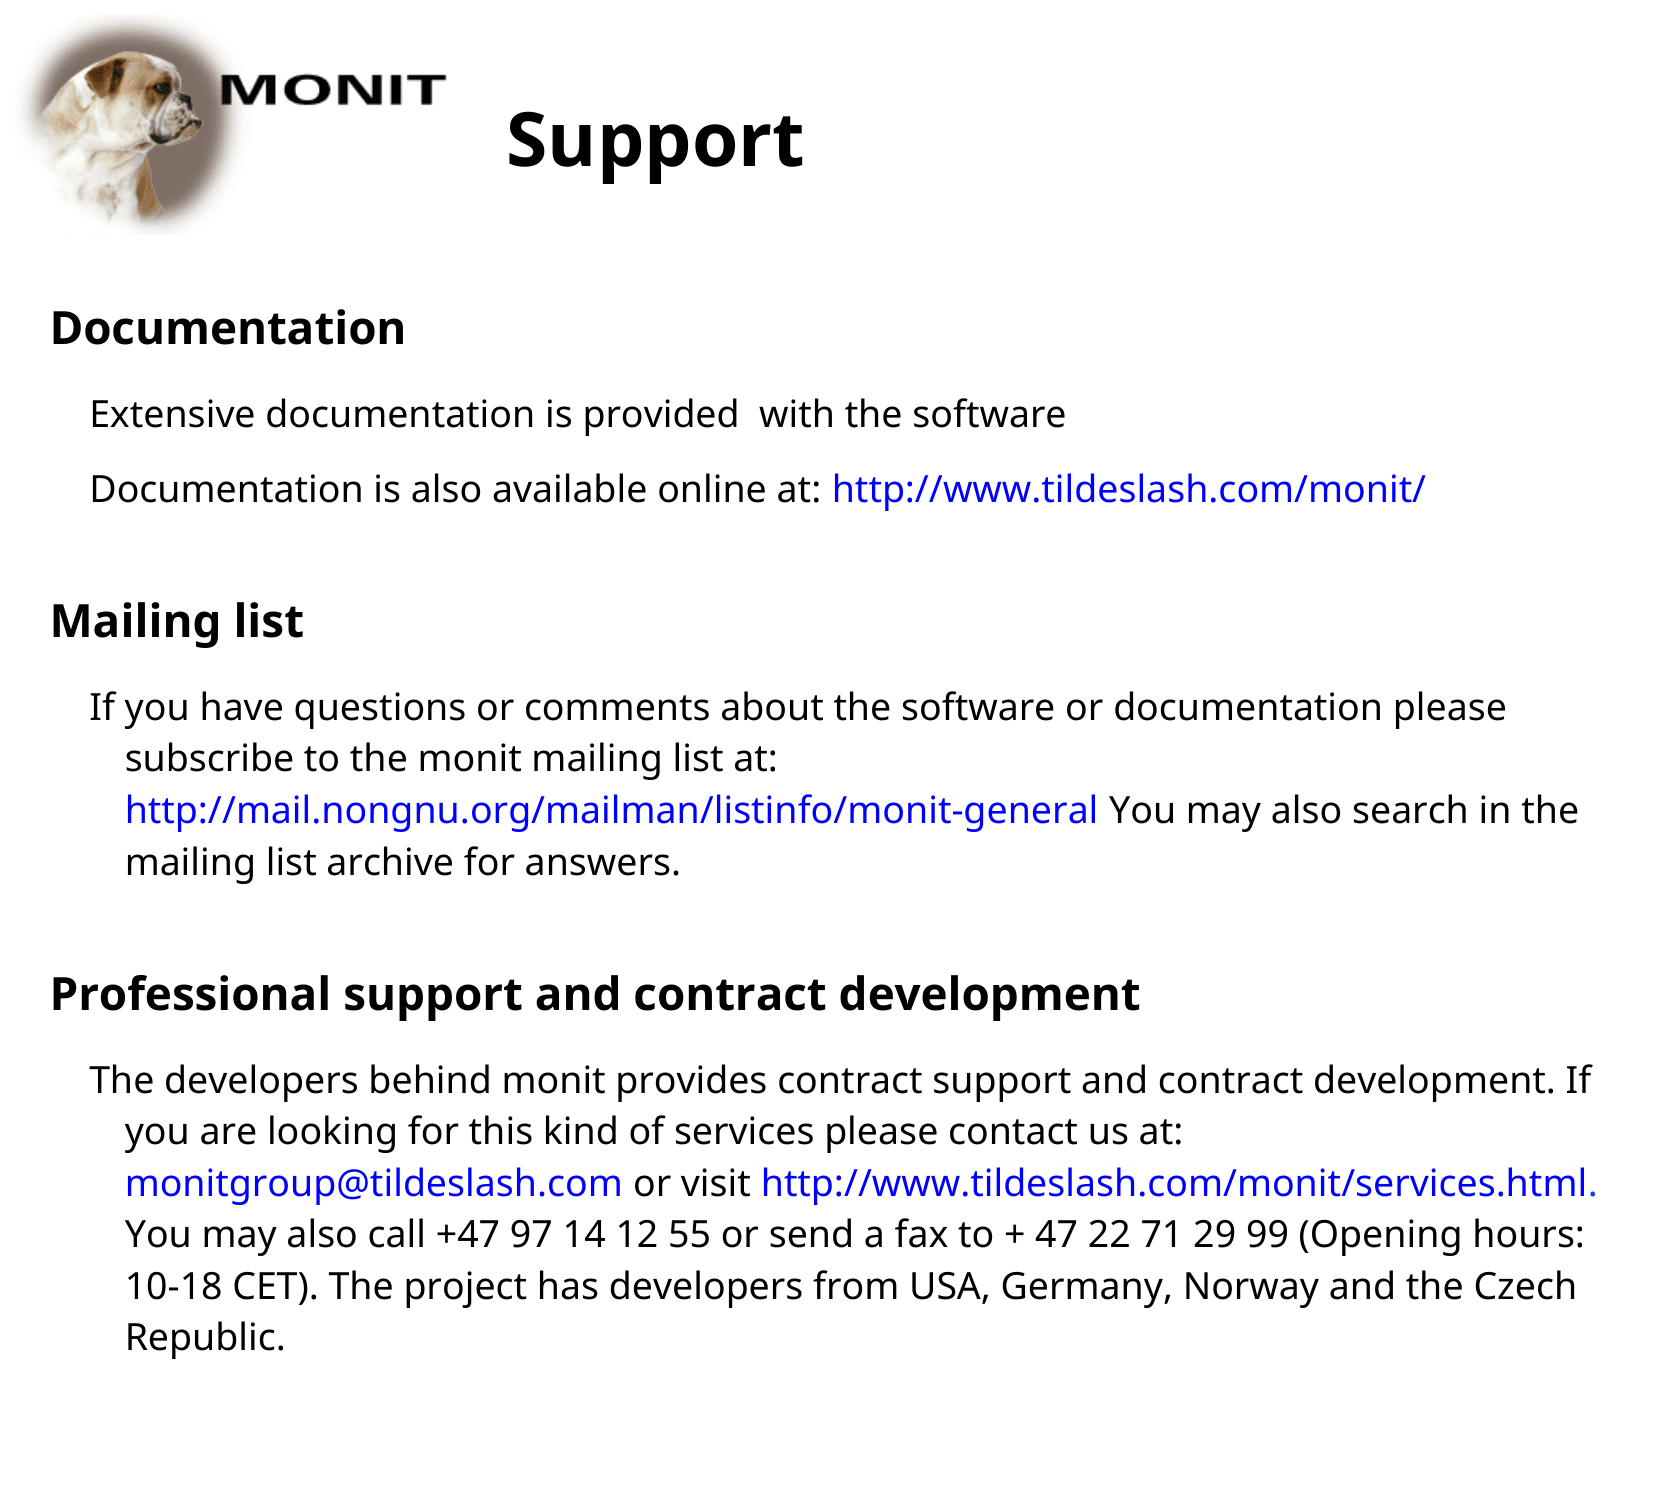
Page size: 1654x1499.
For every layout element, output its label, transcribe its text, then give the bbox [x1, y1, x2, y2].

picture [14, 14, 448, 234]
list Documentation Extensive documentation is provided with the software Documentation is also available online at: http://www.tildeslash.com/monit/ Mailing list If you have questions or comments about the software or documentation please subscribe to the monit mailing list at: http://mail.nongnu.org/mailman/listinfo/monit-general You may also search in the mailing list archive for answers. Professional support and contract development The developers behind monit provides contract support and contract development. If you are looking for this kind of services please contact us at: monitgroup@tildeslash.com or visit http://www.tildeslash.com/monit/services.html. You may also call +47 97 14 12 55 or send a fax to + 47 22 71 29 99 (Opening hours: 10-18 CET). The project has developers from USA, Germany, Norway and the Czech Republic. [22, 294, 1637, 1499]
title Support [506, 68, 797, 206]
